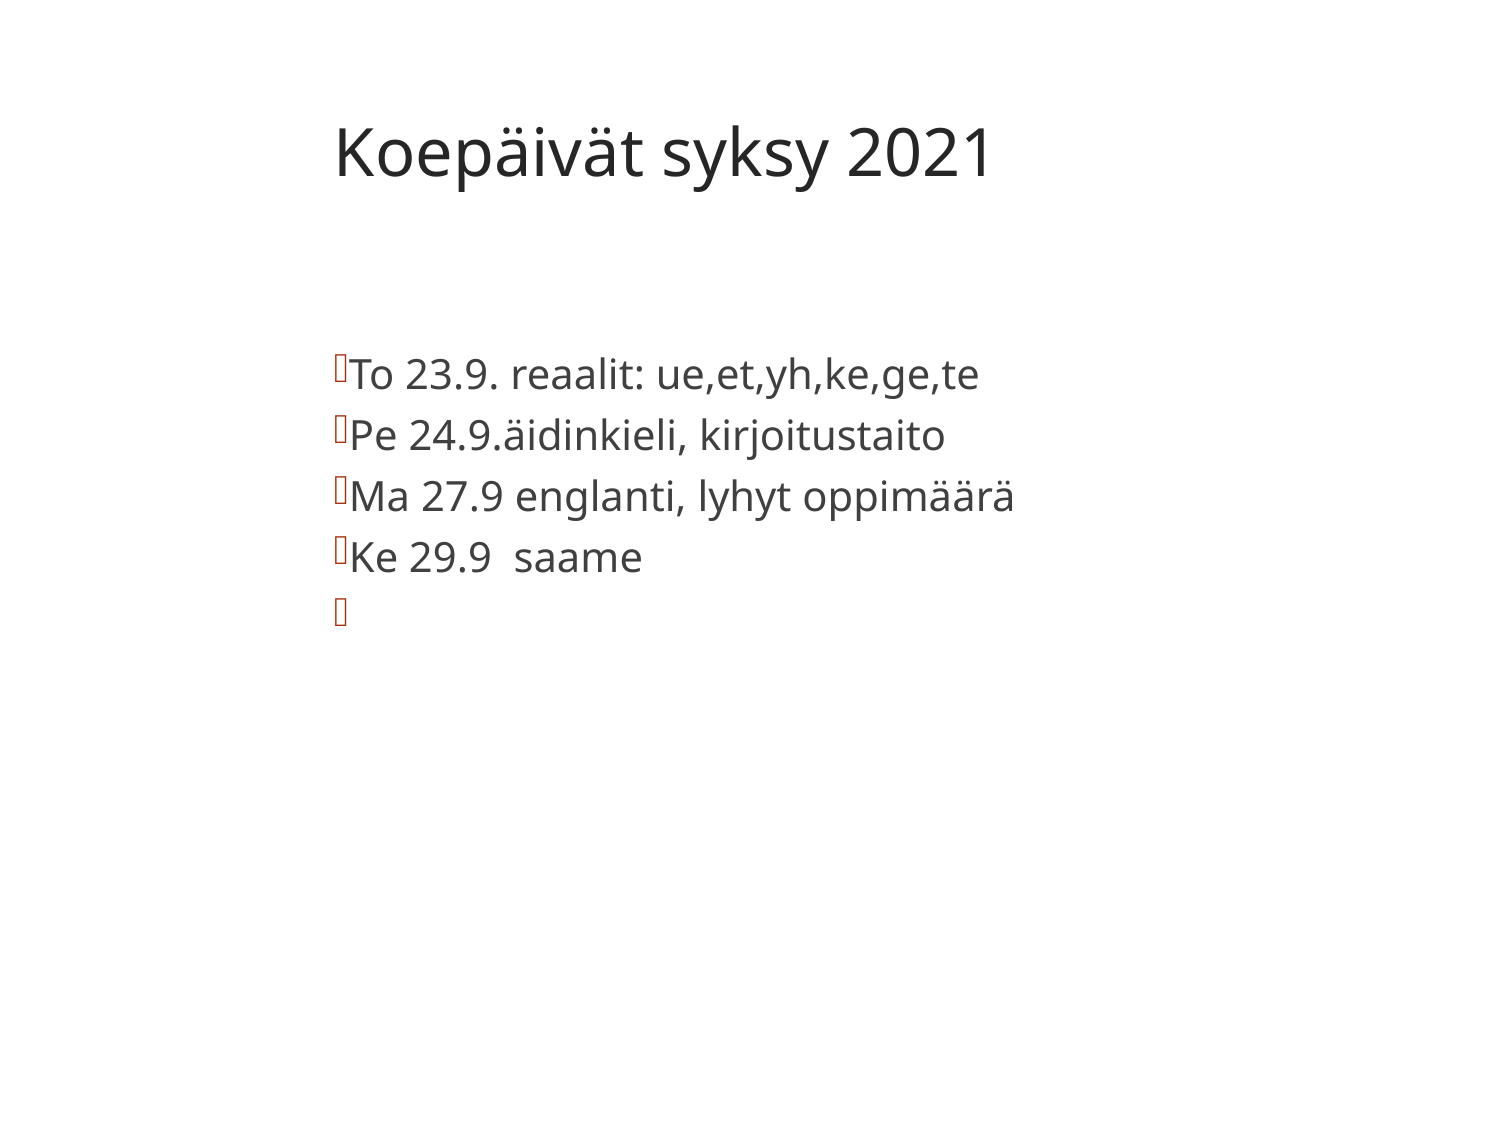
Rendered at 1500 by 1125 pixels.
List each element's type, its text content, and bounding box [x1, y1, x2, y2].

title Koepäivät syksy 2021 [318, 102, 1400, 313]
list To 23.9. reaalit: ue,et,yh,ke,ge,te Pe 24.9.äidinkieli, kirjoitustaito Ma 27.9 englanti, lyhyt oppimäärä Ke 29.9 saame [318, 349, 1400, 970]
